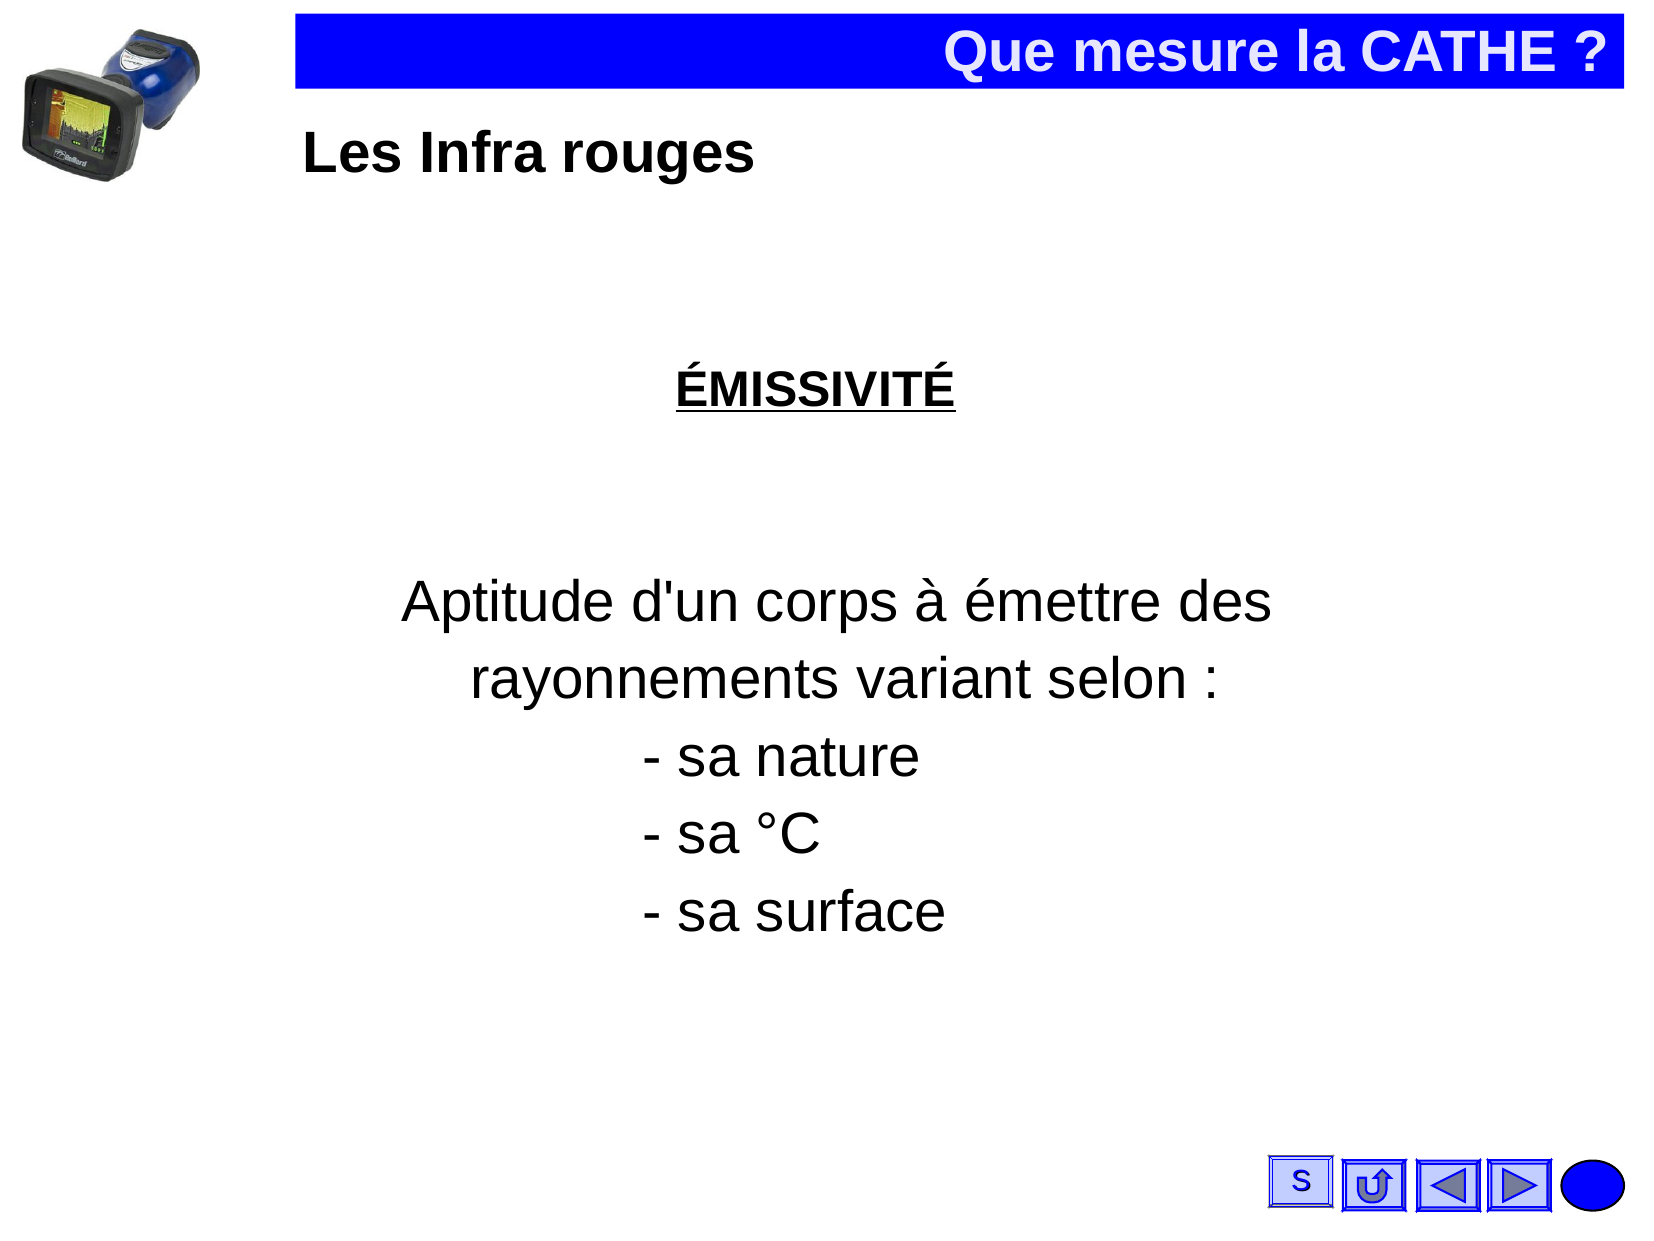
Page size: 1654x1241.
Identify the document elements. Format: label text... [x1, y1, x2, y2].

text_box Aptitude d'un corps à émettre des rayonnements variant selon : - sa nature - sa °C - sa surface [184, 561, 1506, 950]
text_box Les Infra rouges [287, 112, 772, 193]
picture [22, 29, 200, 182]
text_box Que mesure la CATHE ? [295, 13, 1625, 89]
text_box ÉMISSIVITÉ [155, 354, 1477, 494]
text_box [1561, 1160, 1625, 1211]
